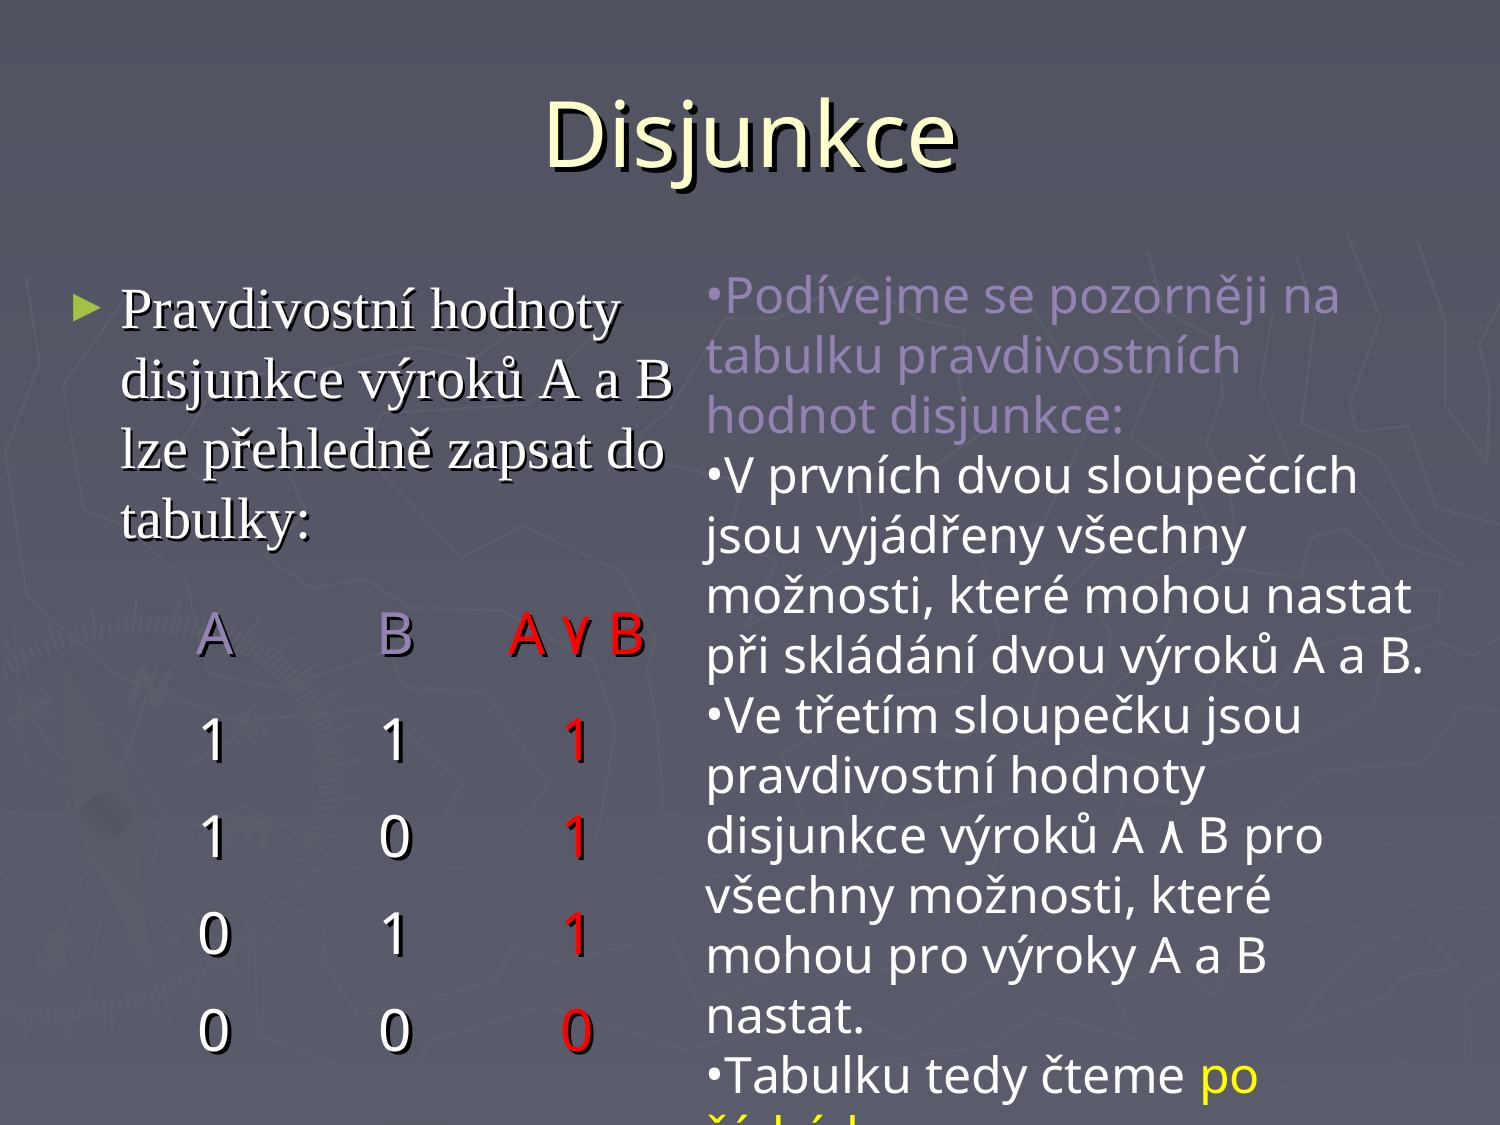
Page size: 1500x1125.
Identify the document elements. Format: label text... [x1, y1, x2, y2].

table_cell 0 [486, 979, 667, 1076]
table_cell 1 [305, 883, 486, 979]
table_cell 0 [124, 979, 305, 1076]
table_header A [124, 574, 305, 689]
table_cell 1 [486, 689, 667, 786]
table_cell 1 [486, 786, 667, 883]
table_cell 1 [124, 786, 305, 883]
table_cell 1 [124, 689, 305, 786]
table_cell 0 [305, 786, 486, 883]
table_header A ٧ B [486, 574, 667, 689]
table_cell 1 [305, 689, 486, 786]
text_box Podívejme se pozorněji na tabulku pravdivostních hodnot disjunkce: V prvních dvou sloupečcích jsou vyjádřeny všechny možnosti, které mohou nastat při skládání dvou výroků A a B. Ve třetím sloupečku jsou pravdivostní hodnoty disjunkce výroků A ٨ B pro všechny možnosti, které mohou pro výroky A a B nastat. Tabulku tedy čteme po řádcích. [690, 255, 1441, 1125]
title Disjunkce [49, 37, 1451, 225]
list Pravdivostní hodnoty disjunkce výroků A a B lze přehledně zapsat do tabulky: [49, 262, 690, 575]
table_cell 0 [305, 979, 486, 1076]
table_header B [305, 574, 486, 689]
table_cell 0 [124, 883, 305, 979]
table_cell 1 [486, 883, 667, 979]
